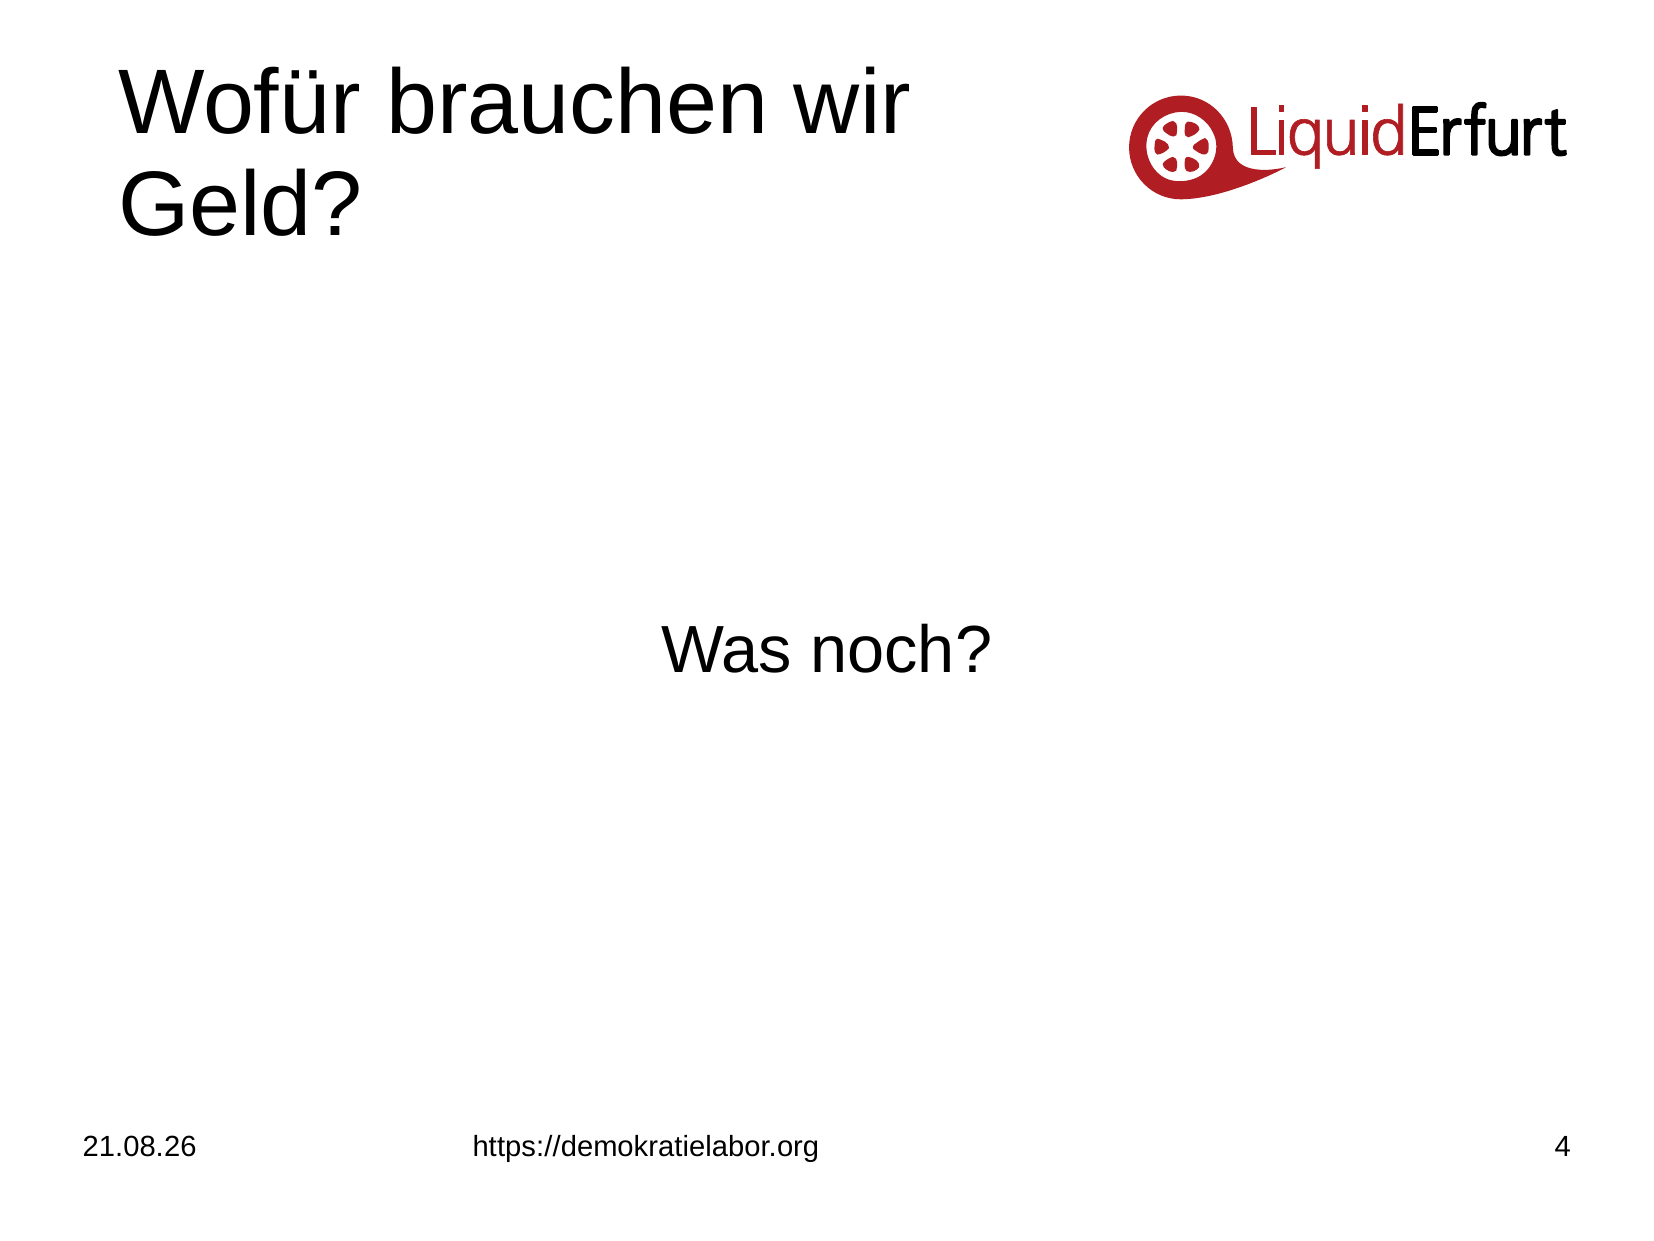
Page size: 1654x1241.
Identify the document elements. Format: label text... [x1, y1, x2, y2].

title Wofür brauchen wir Geld? [82, 49, 1571, 257]
subtitle Was noch? [82, 290, 1571, 1010]
